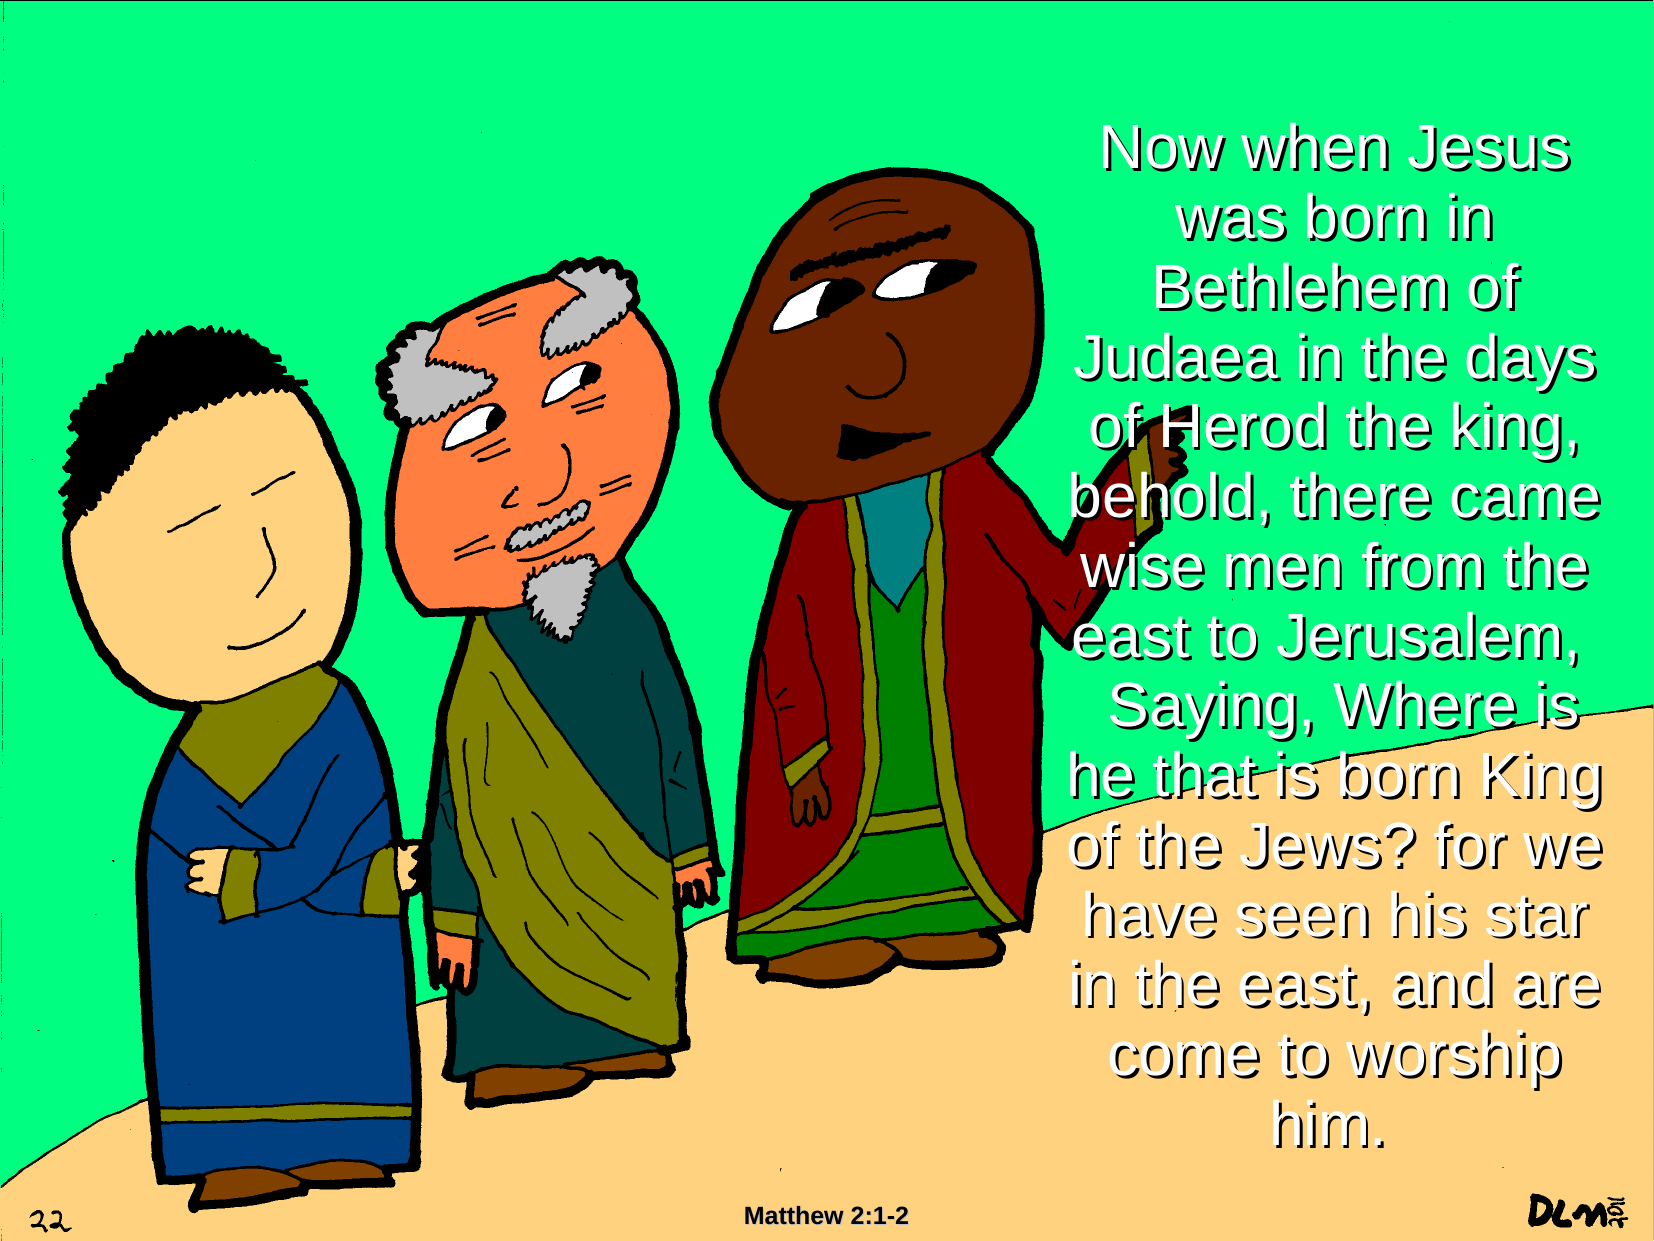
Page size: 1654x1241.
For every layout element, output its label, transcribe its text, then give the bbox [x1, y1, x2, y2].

picture [0, 1, 1654, 1194]
text_box Now when Jesus was born in Bethlehem of Judaea in the days of Herod the king, behold, there came wise men from the east to Jerusalem, Saying, Where is he that is born King of the Jews? for we have seen his star in the east, and are come to worship him. [1050, 105, 1621, 1163]
text_box Matthew 2:1-2 [0, 1194, 1654, 1239]
